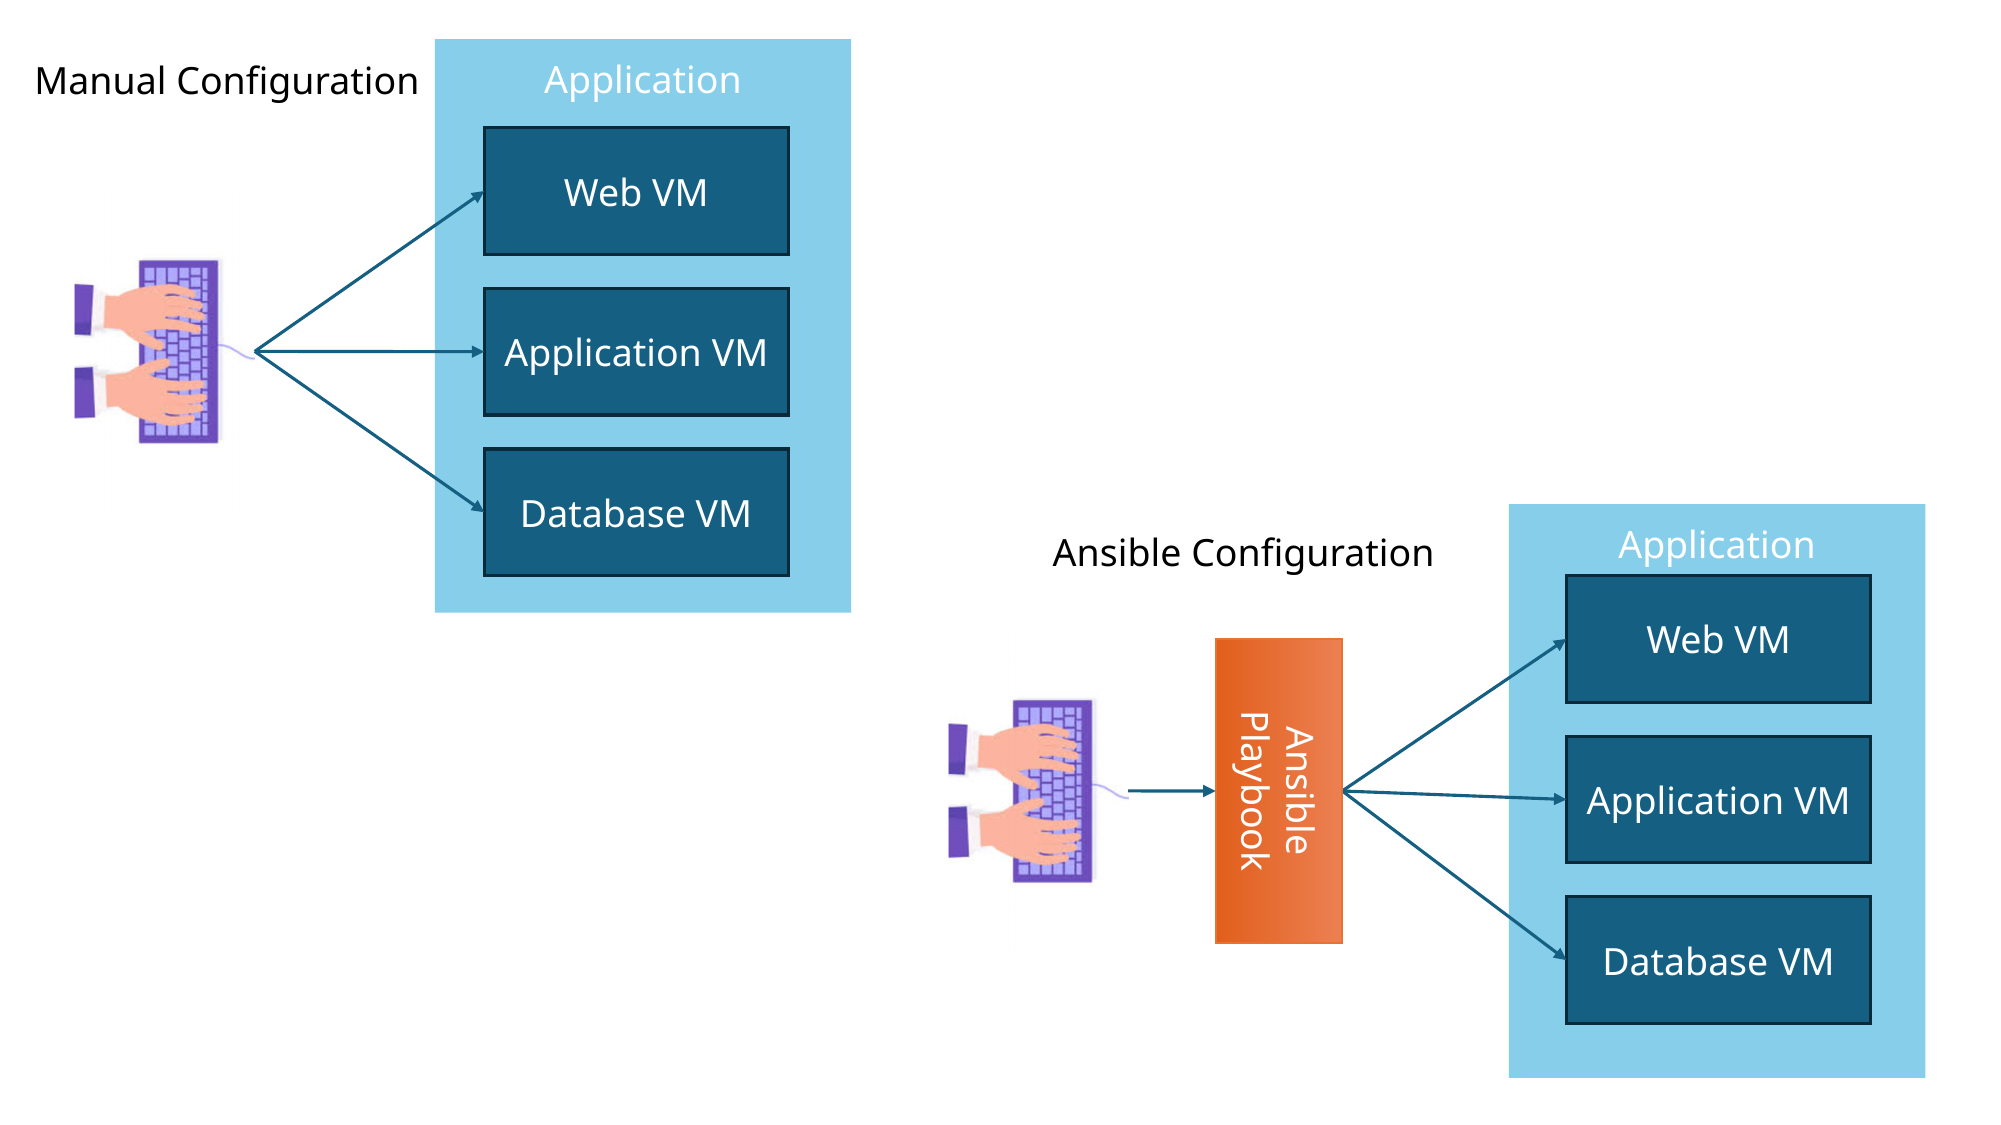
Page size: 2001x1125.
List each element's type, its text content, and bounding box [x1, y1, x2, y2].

text_box Web VM [1566, 575, 1871, 703]
picture [948, 630, 1129, 952]
text_box Application VM [484, 288, 789, 415]
text_box Database VM [484, 448, 789, 576]
text_box Application [434, 39, 852, 613]
text_box Ansible Configuration [1038, 521, 1450, 582]
text_box Manual Configuration [19, 49, 435, 110]
text_box Database VM [1566, 896, 1871, 1024]
text_box Application [1508, 504, 1926, 1078]
text_box Application VM [1566, 736, 1871, 863]
text_box Web VM [484, 127, 789, 255]
picture [74, 190, 255, 513]
text_box Ansible Playbook [1215, 638, 1343, 944]
